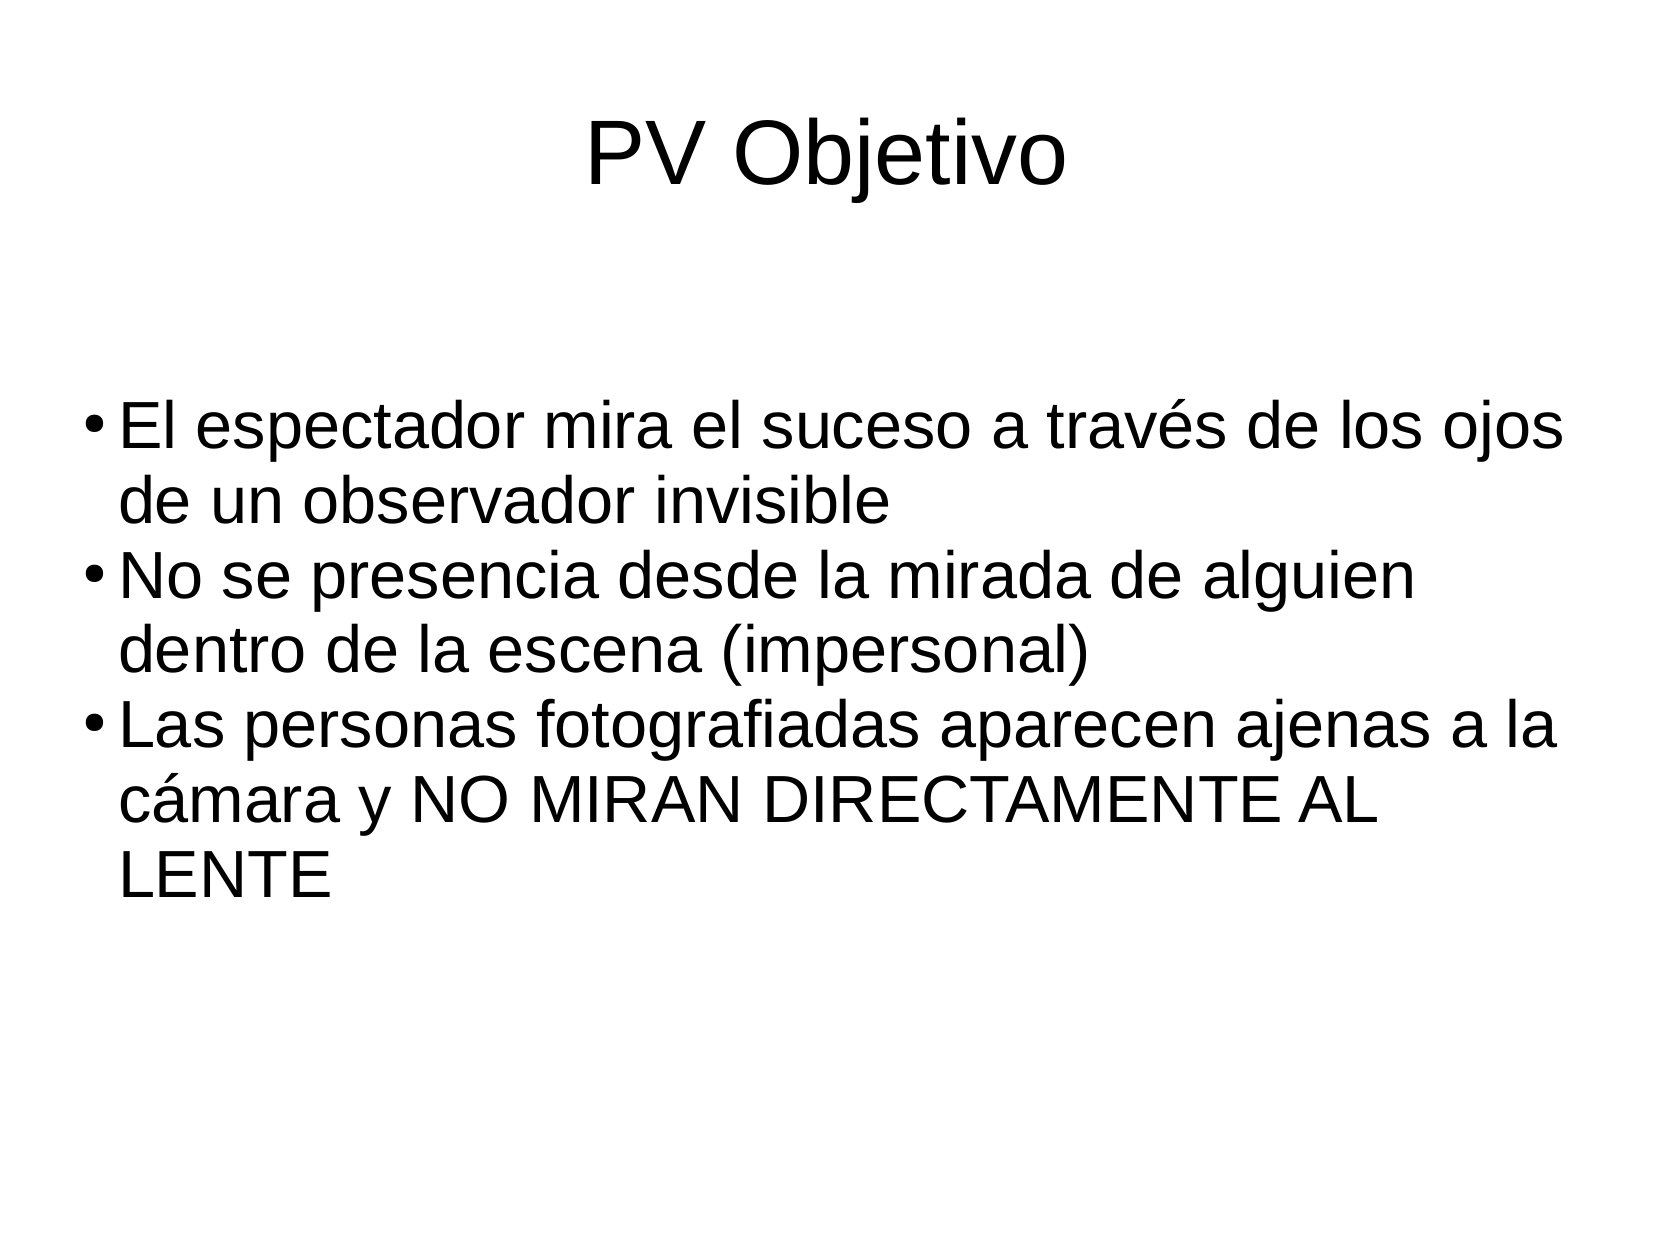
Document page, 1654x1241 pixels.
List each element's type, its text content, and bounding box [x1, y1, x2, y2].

subtitle El espectador mira el suceso a través de los ojos de un observador invisible No se presencia desde la mirada de alguien dentro de la escena (impersonal) Las personas fotografiadas aparecen ajenas a la cámara y NO MIRAN DIRECTAMENTE AL LENTE [82, 290, 1571, 1010]
title PV Objetivo [82, 49, 1571, 257]
